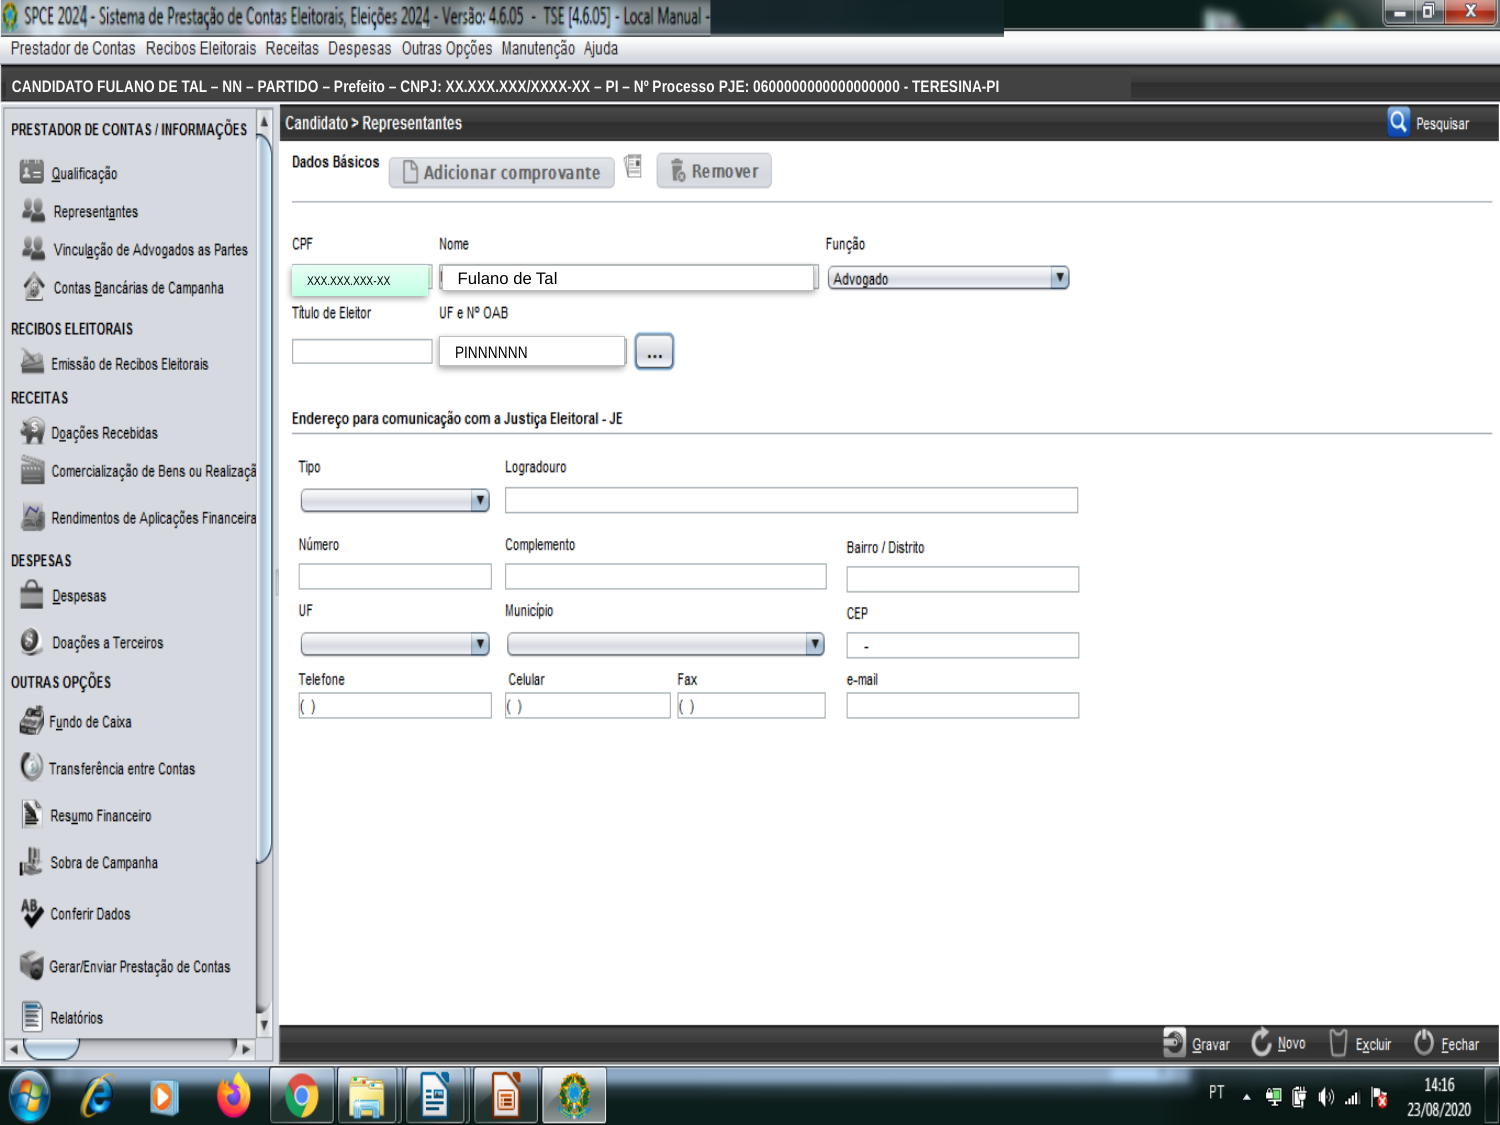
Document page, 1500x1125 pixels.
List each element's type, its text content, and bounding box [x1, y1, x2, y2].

text_box CANDIDATO FULANO DE TAL – NN – PARTIDO – Prefeito – CNPJ: XX.XXX.XXX/XXXX-XX – PI – Nº Processo PJE: 0600000000000000000 - TERESINA-PI [5, 70, 1131, 101]
text_box PINNNNNN [439, 336, 625, 367]
picture [0, 0, 1500, 1125]
text_box XXX.XXX.XXX-XX [292, 265, 429, 296]
text_box Fulano de Tal [442, 265, 814, 291]
